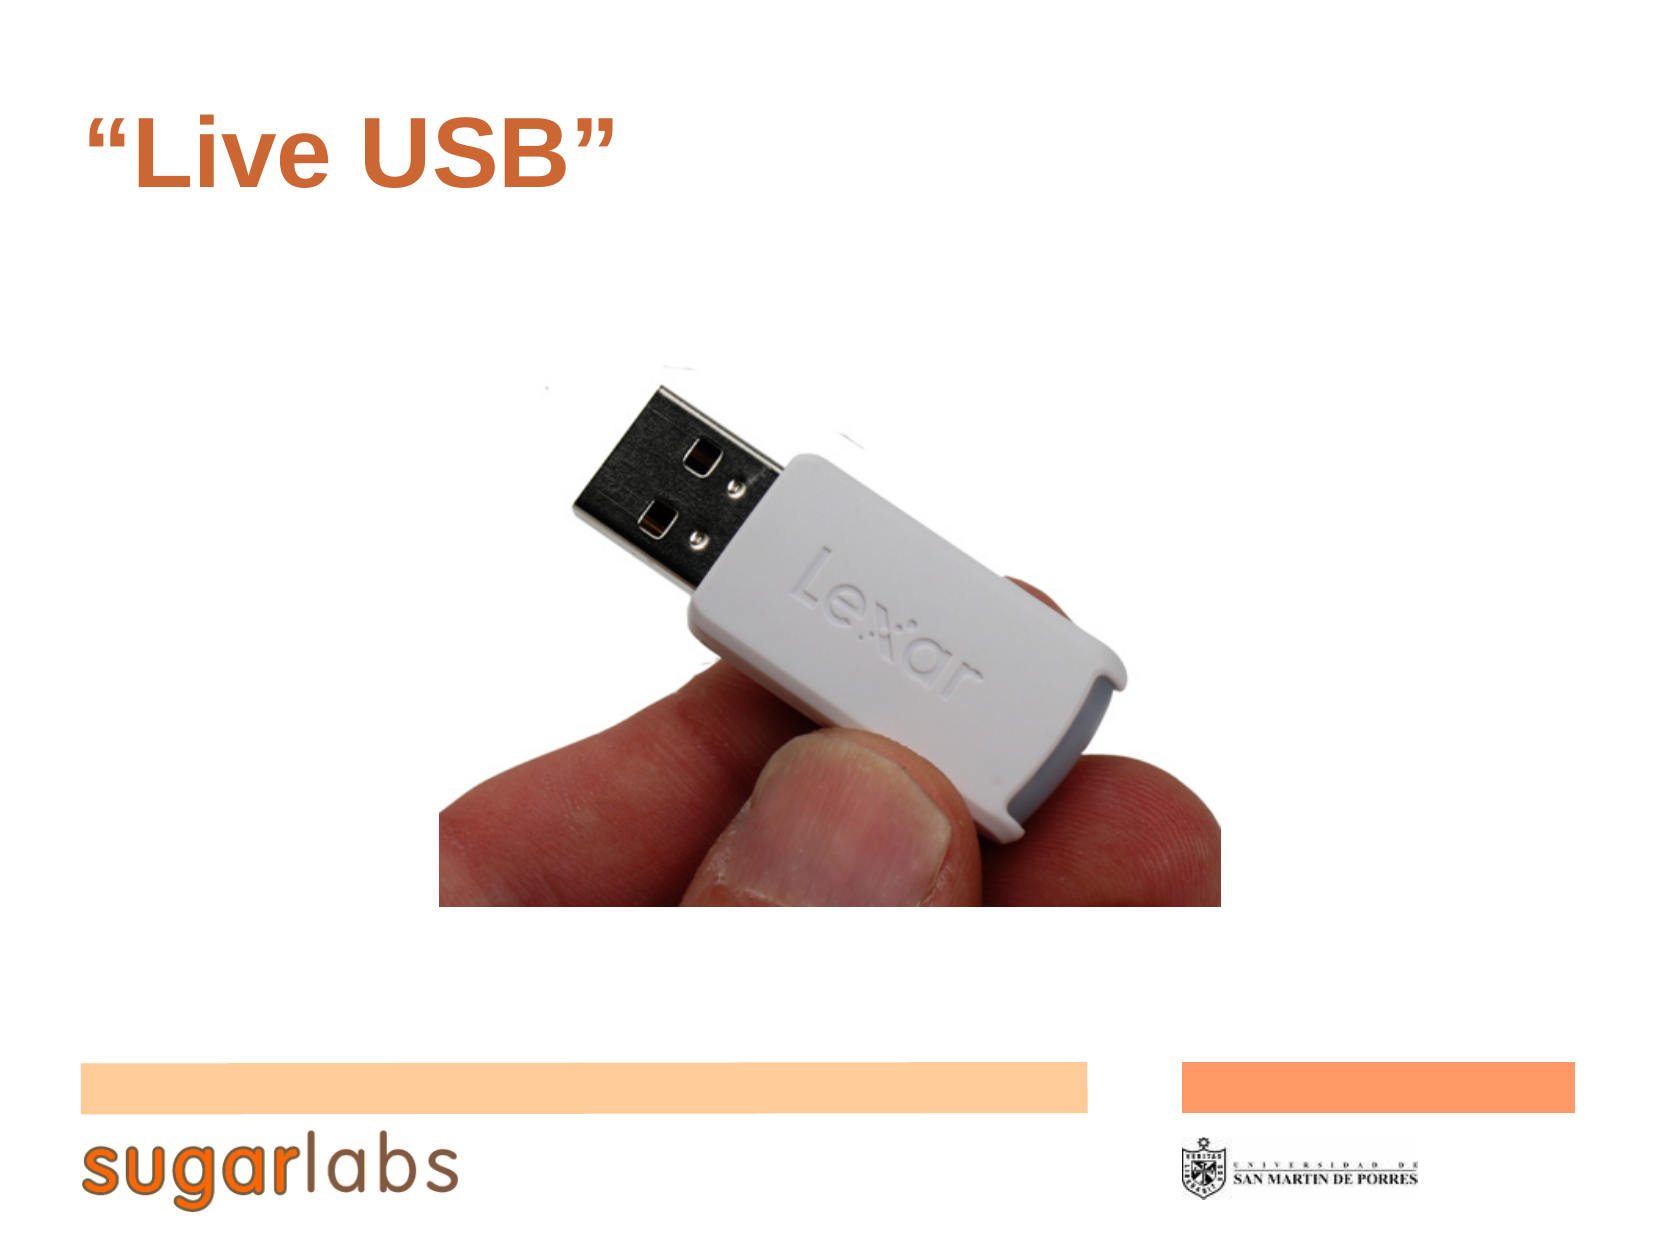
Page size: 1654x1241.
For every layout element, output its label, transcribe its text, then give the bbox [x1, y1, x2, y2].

picture [82, 1130, 458, 1212]
title “Live USB” [82, 56, 1571, 250]
picture [439, 325, 1221, 907]
picture [1182, 1137, 1418, 1200]
